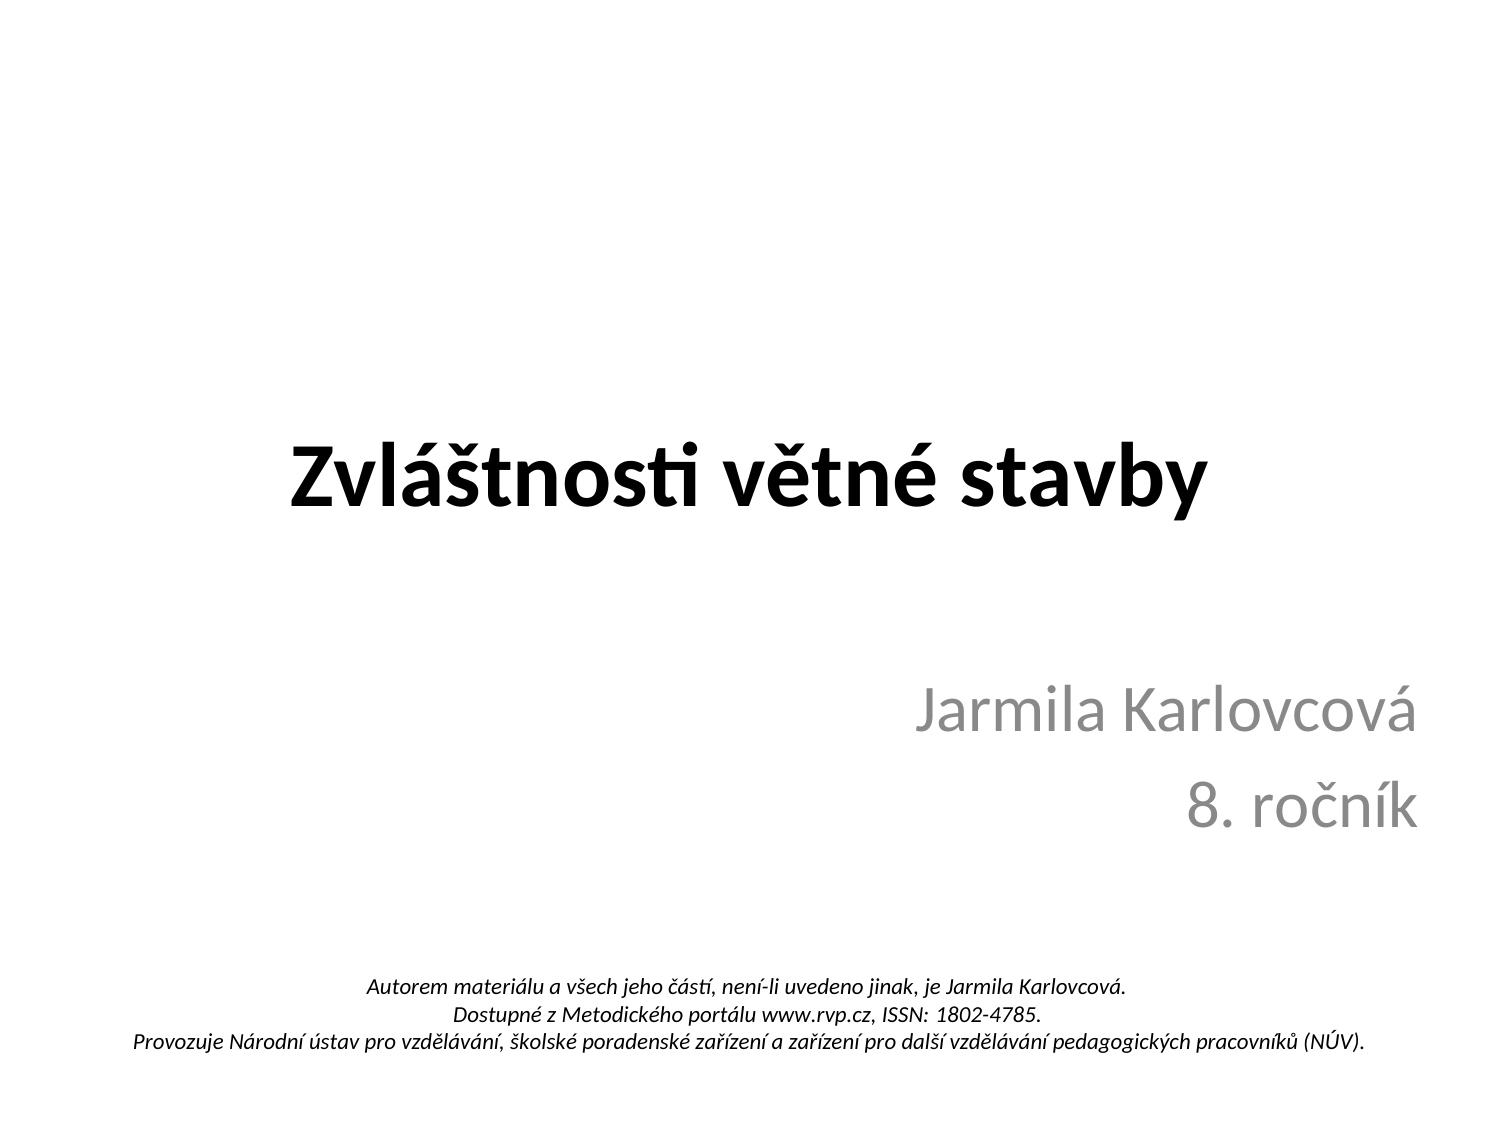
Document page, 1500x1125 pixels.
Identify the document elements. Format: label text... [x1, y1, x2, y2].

text_box Autorem materiálu a všech jeho částí, není-li uvedeno jinak, je Jarmila Karlovcová. Dostupné z Metodického portálu www.rvp.cz, ISSN: 1802-4785. Provozuje Národní ústav pro vzdělávání, školské poradenské zařízení a zařízení pro další vzdělávání pedagogických pracovníků (NÚV). [41, 964, 1460, 1062]
text_box Jarmila Karlovcová 8. ročník [383, 657, 1434, 945]
title Zvláštnosti větné stavby [112, 349, 1388, 591]
